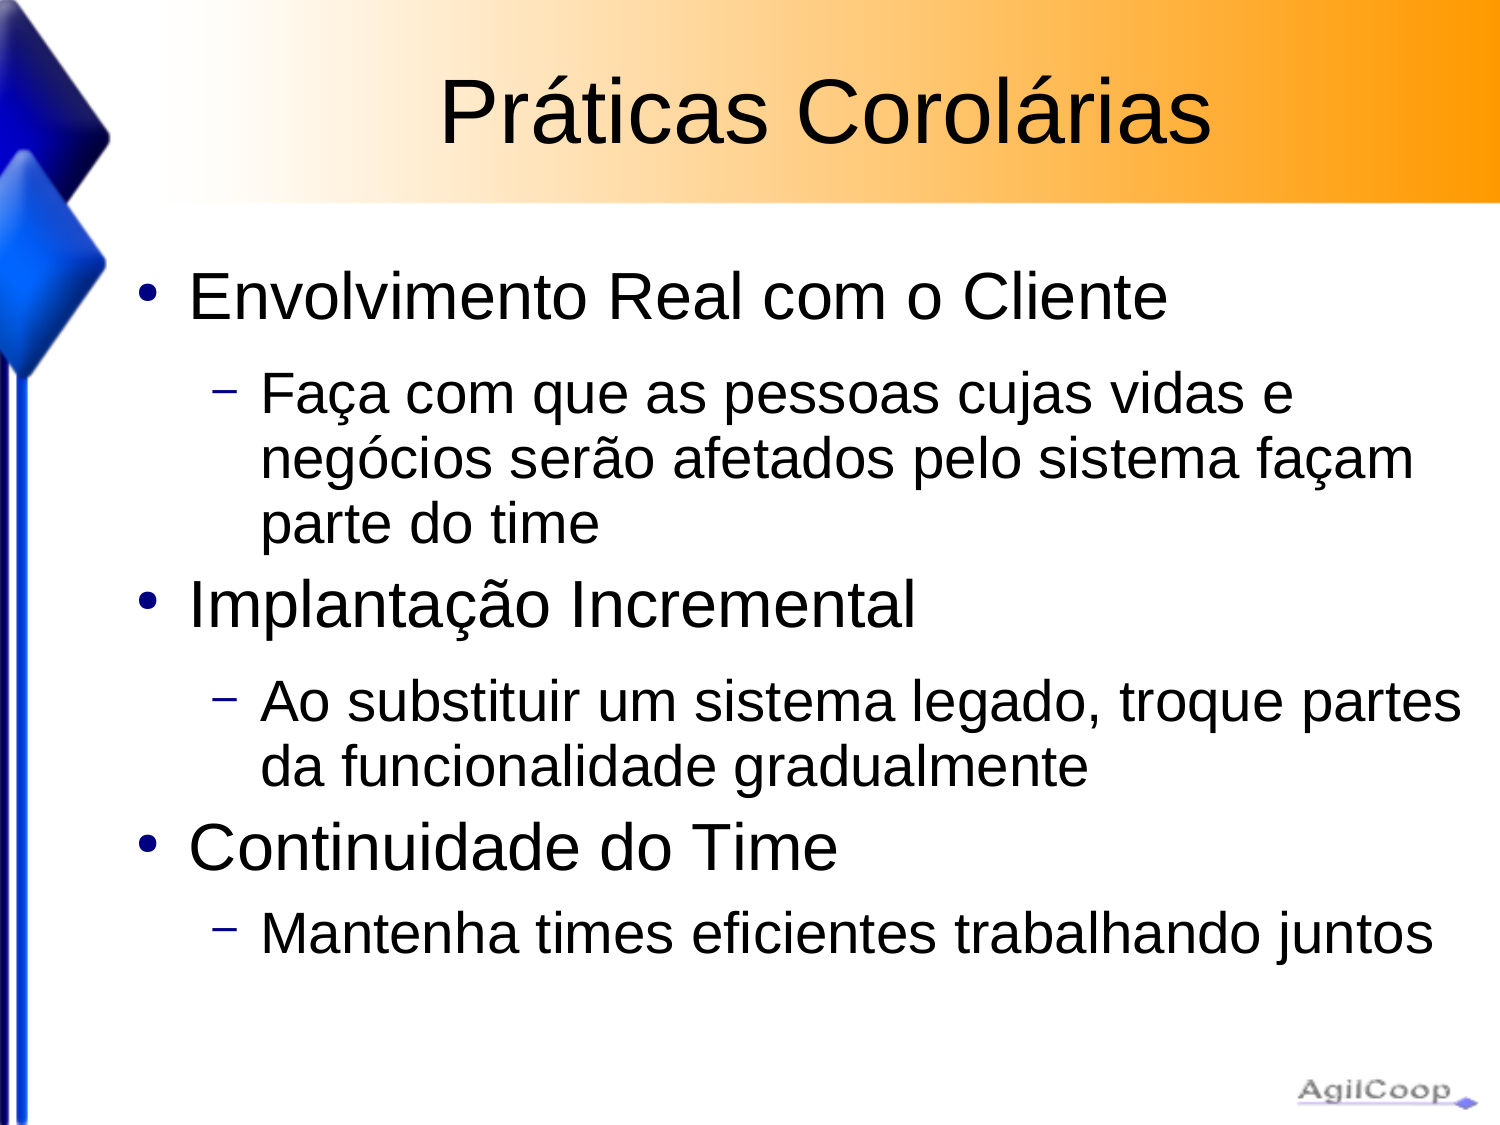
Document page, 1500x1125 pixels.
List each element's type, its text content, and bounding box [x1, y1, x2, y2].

picture [0, 0, 1500, 1125]
list Envolvimento Real com o Cliente Faça com que as pessoas cujas vidas e negócios serão afetados pelo sistema façam parte do time Implantação Incremental Ao substituir um sistema legado, troque partes da funcionalidade gradualmente Continuidade do Time Mantenha times eficientes trabalhando juntos [118, 271, 1477, 1123]
title Práticas Corolárias [82, 8, 1500, 216]
